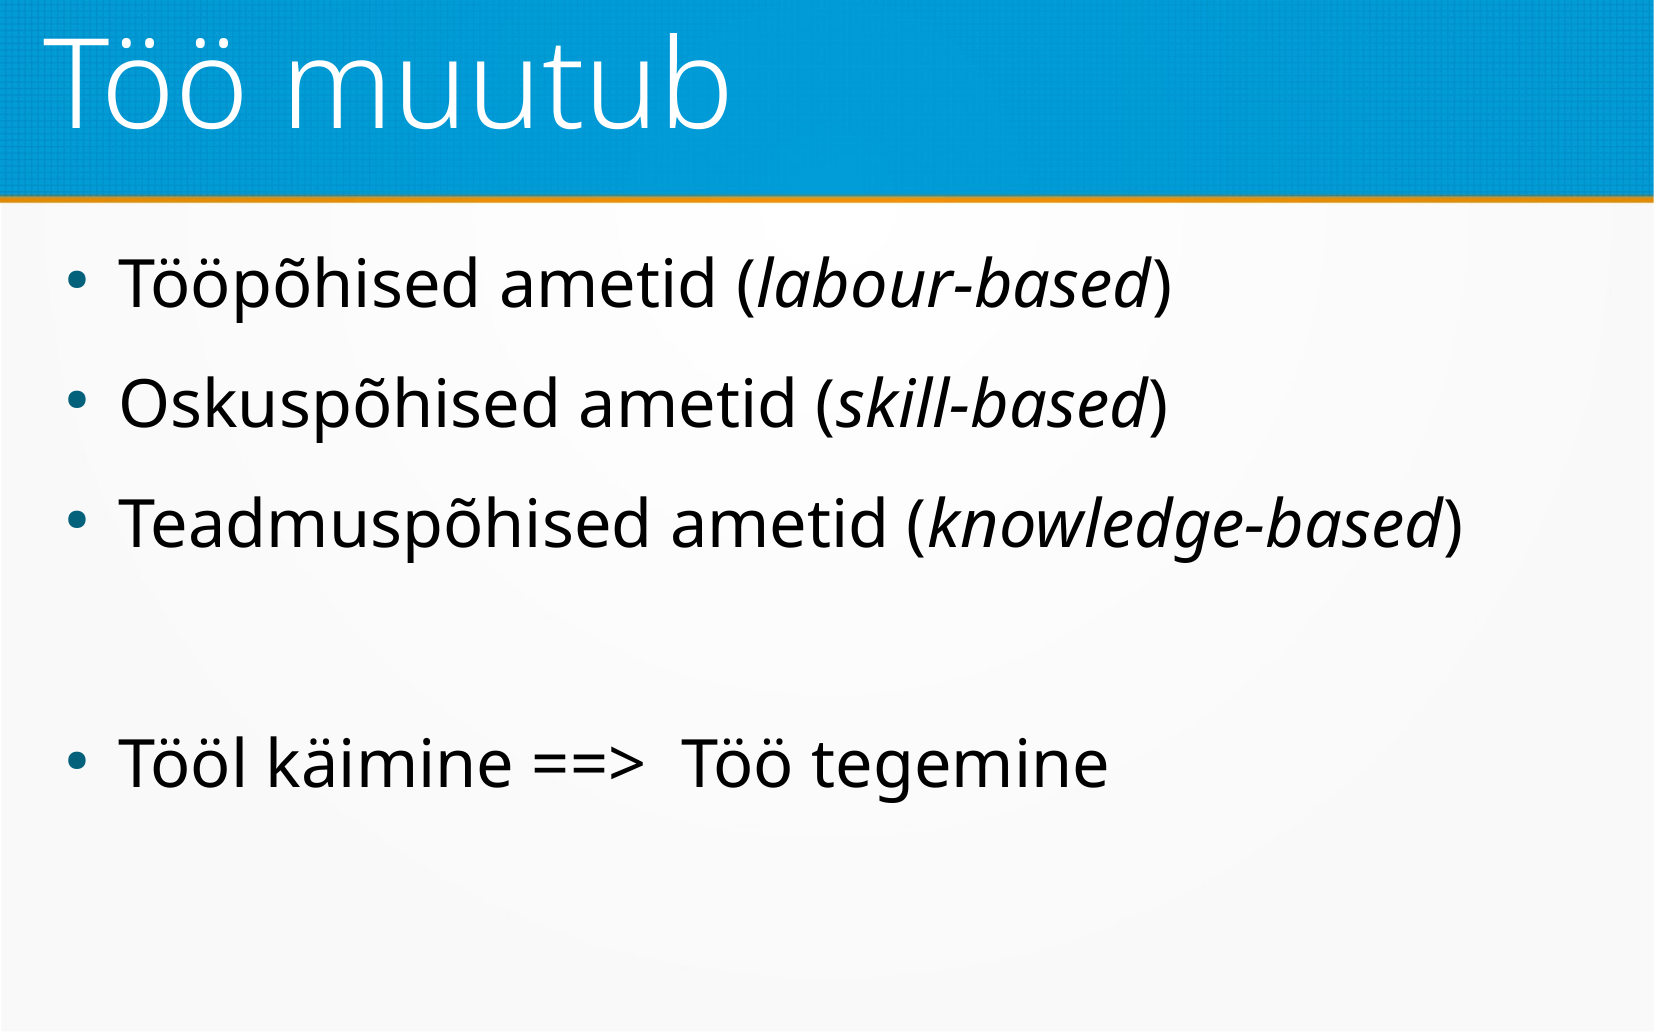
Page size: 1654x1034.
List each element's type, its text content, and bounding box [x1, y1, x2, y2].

list Tööpõhised ametid (labour-based) Oskuspõhised ametid (skill-based) Teadmuspõhised ametid (knowledge-based) Tööl käimine ==> Töö tegemine [47, 236, 1607, 1002]
title Töö muutub [43, 0, 1619, 166]
picture [0, 195, 1654, 1034]
